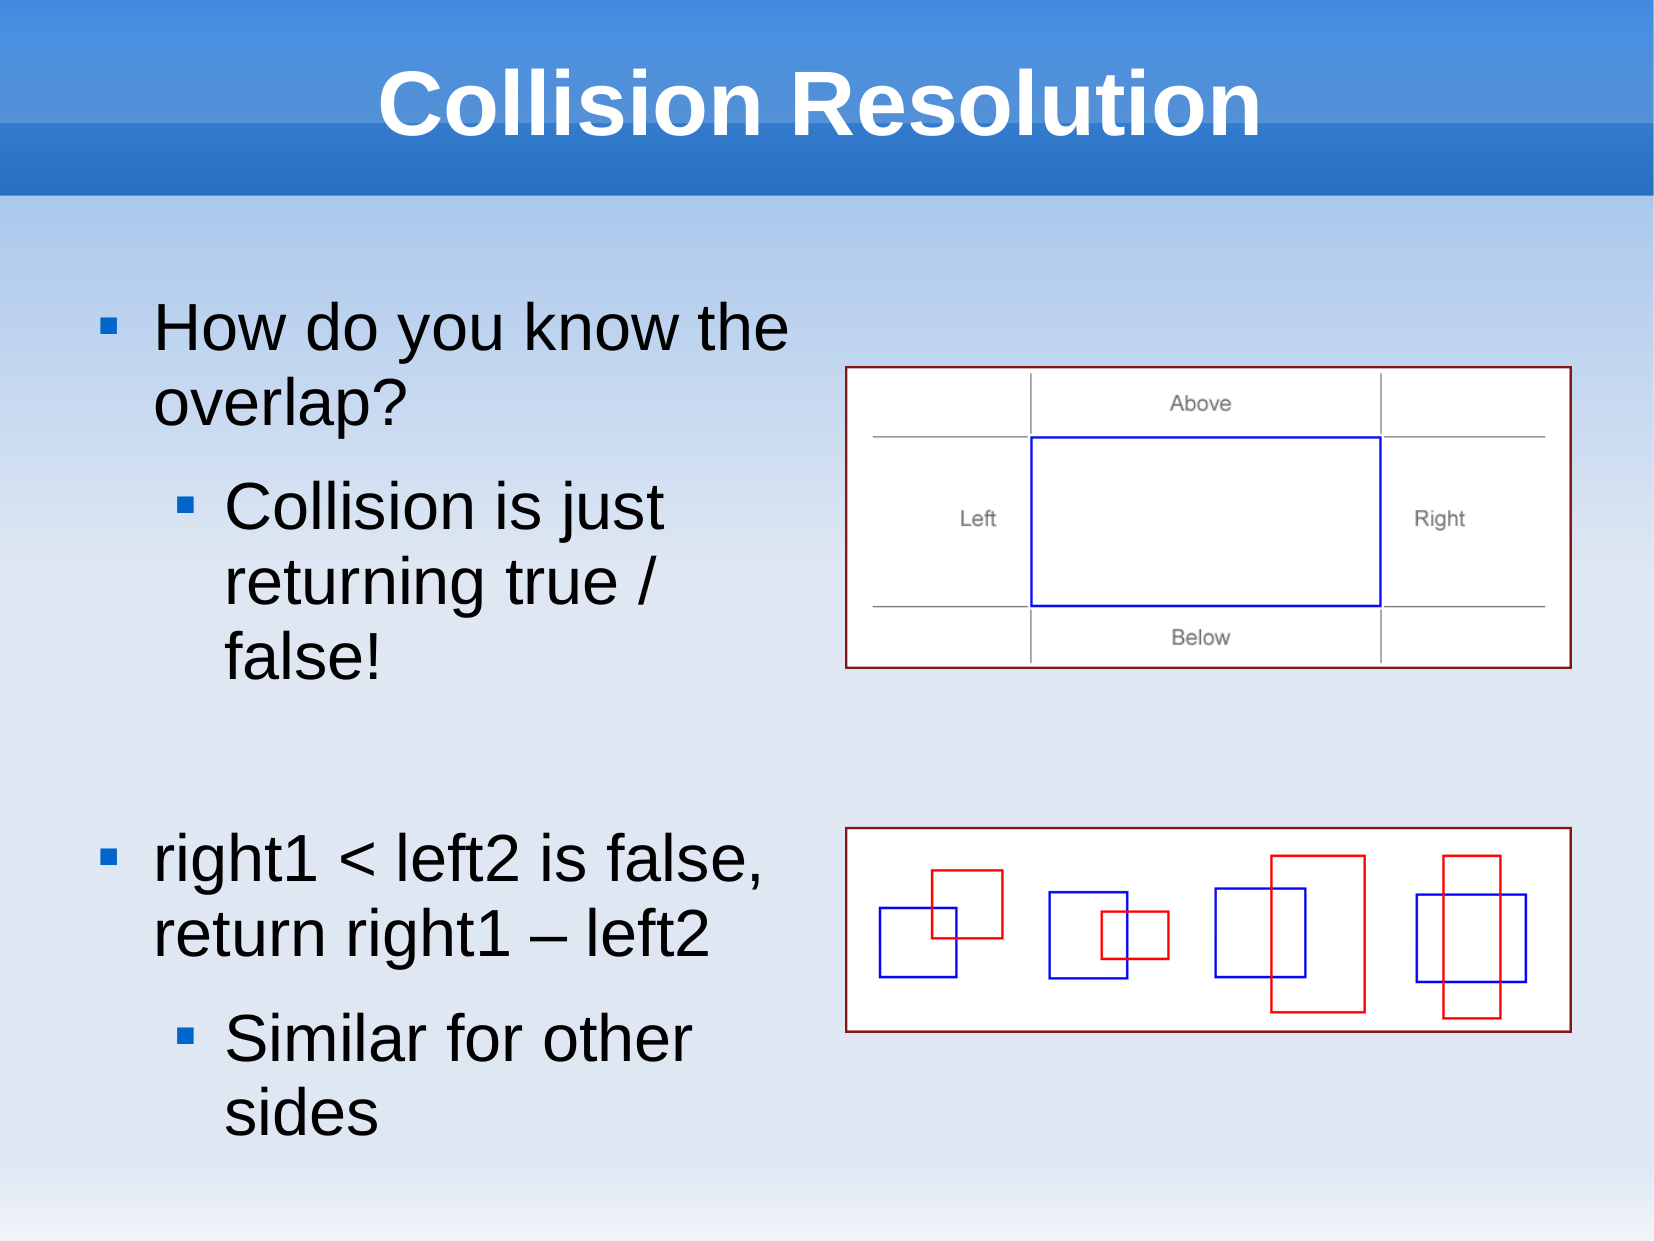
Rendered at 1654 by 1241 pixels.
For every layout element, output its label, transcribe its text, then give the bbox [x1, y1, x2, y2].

list How do you know the overlap? Collision is just returning true / false! right1 < left2 is false, return right1 – left2 Similar for other sides [82, 290, 809, 1151]
picture [0, 0, 1654, 1241]
title Collision Resolution [76, 0, 1565, 208]
